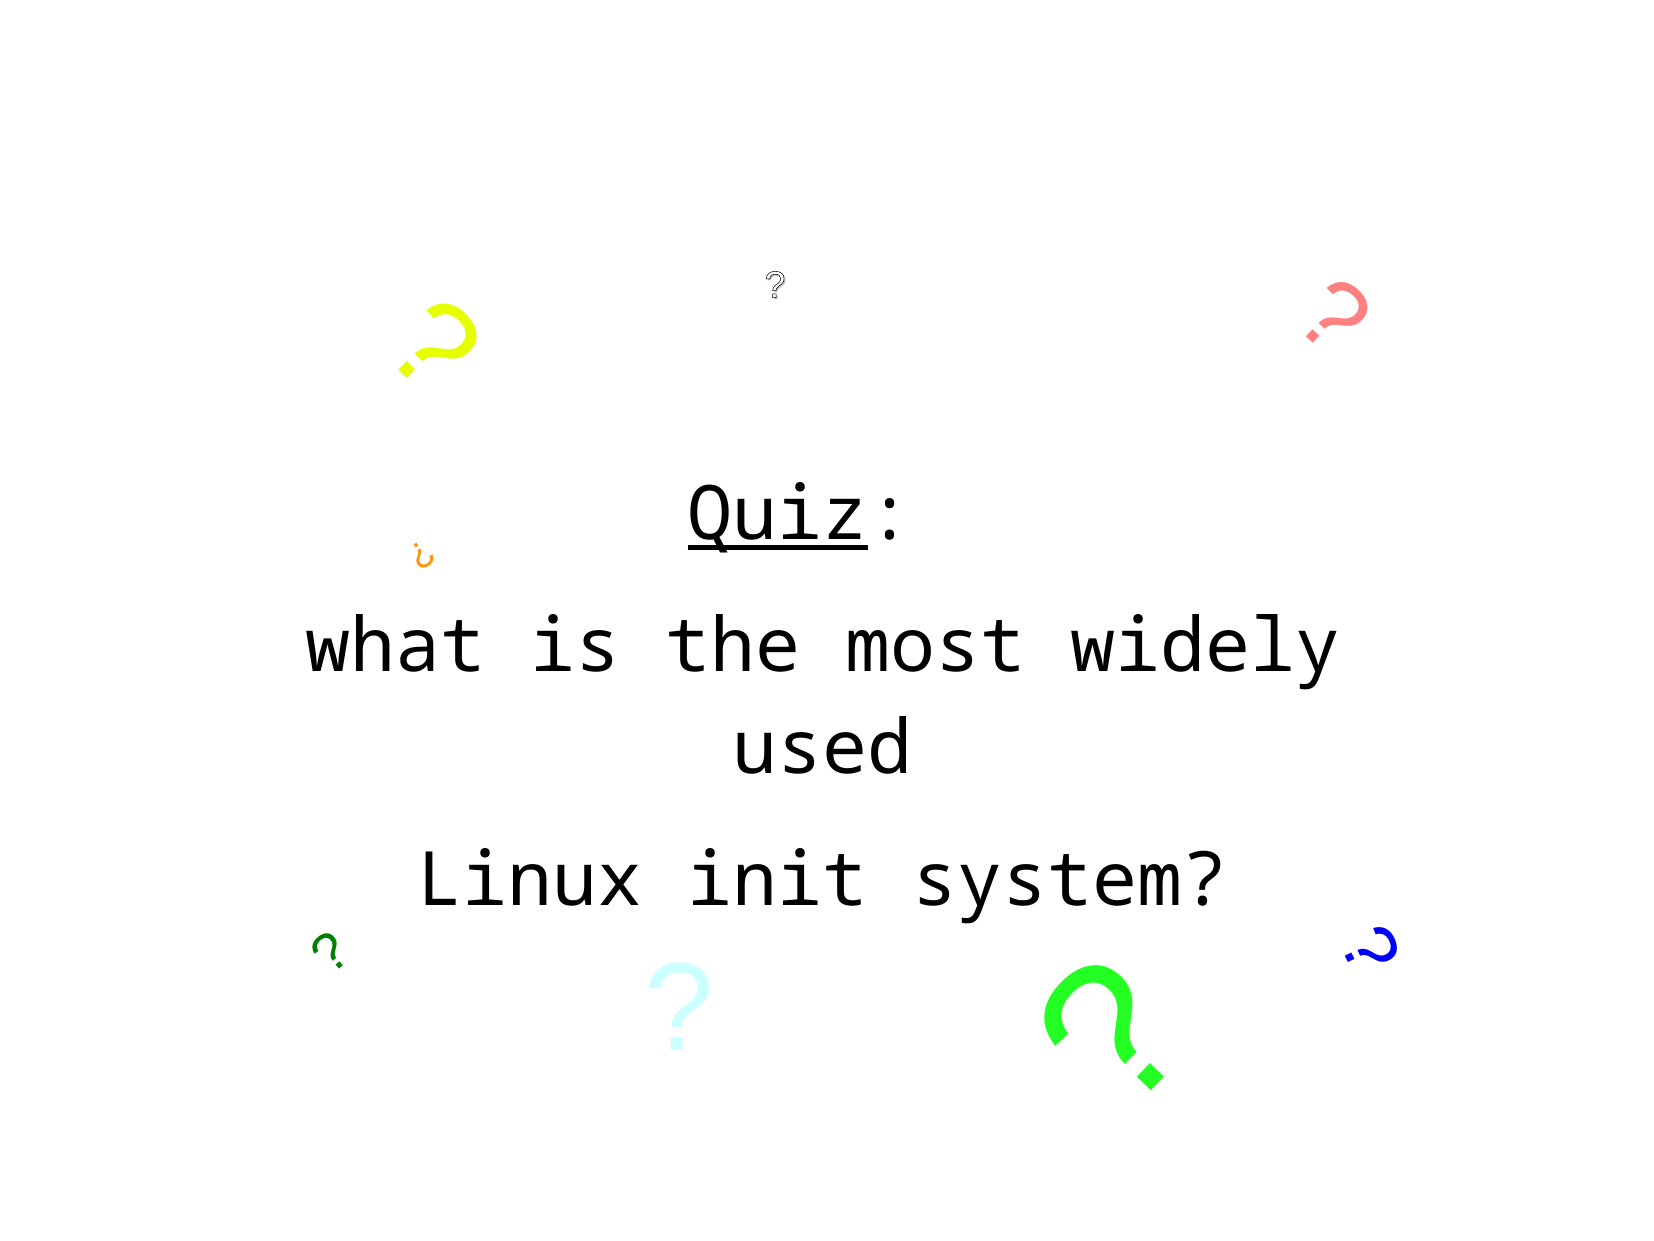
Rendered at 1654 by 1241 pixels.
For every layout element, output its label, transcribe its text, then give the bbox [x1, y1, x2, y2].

text_box ? [1310, 896, 1431, 1003]
text_box ? [385, 516, 460, 593]
text_box ? [749, 256, 801, 313]
text_box ? [282, 904, 378, 1001]
text_box ? [345, 255, 525, 435]
text_box ? [630, 930, 730, 1085]
text_box ? [975, 900, 1246, 1168]
text_box ? [1260, 240, 1409, 391]
list Quiz: what is the most widely used Linux init system? [285, 458, 1361, 826]
